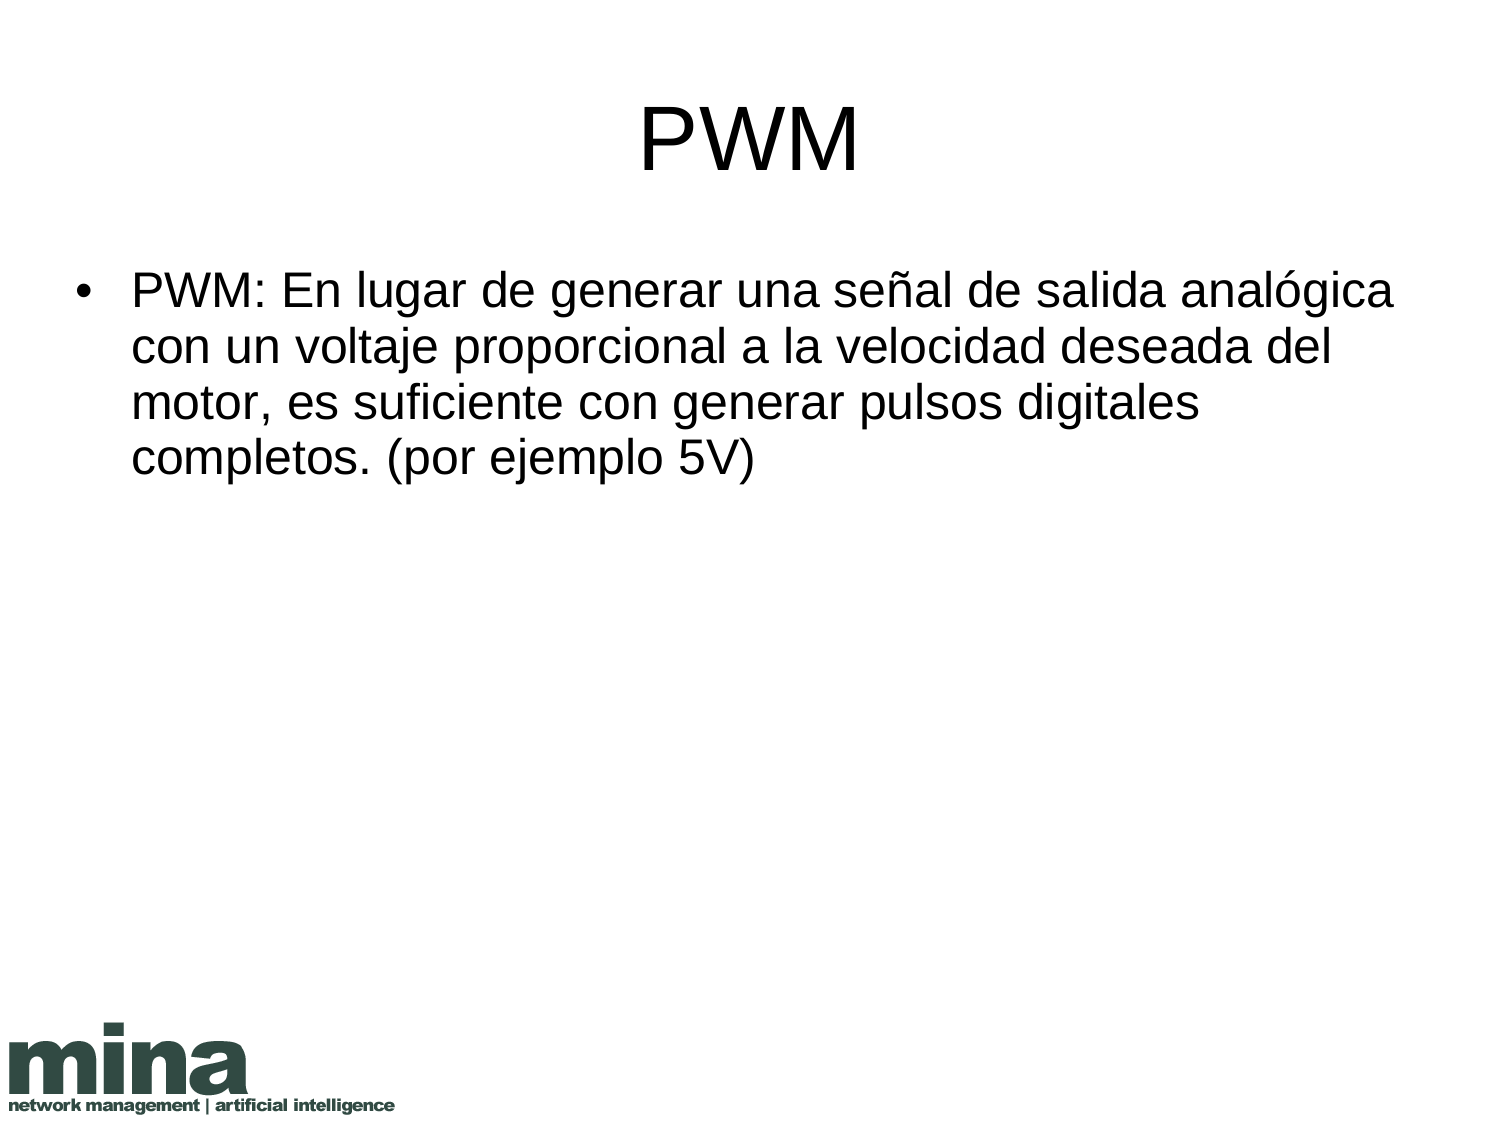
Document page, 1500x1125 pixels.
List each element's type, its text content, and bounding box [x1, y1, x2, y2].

title PWM [75, 45, 1426, 233]
list PWM: En lugar de generar una señal de salida analógica con un voltaje proporcional a la velocidad deseada del motor, es suficiente con generar pulsos digitales completos. (por ejemplo 5V) [75, 262, 1426, 1006]
picture [0, 1016, 402, 1119]
